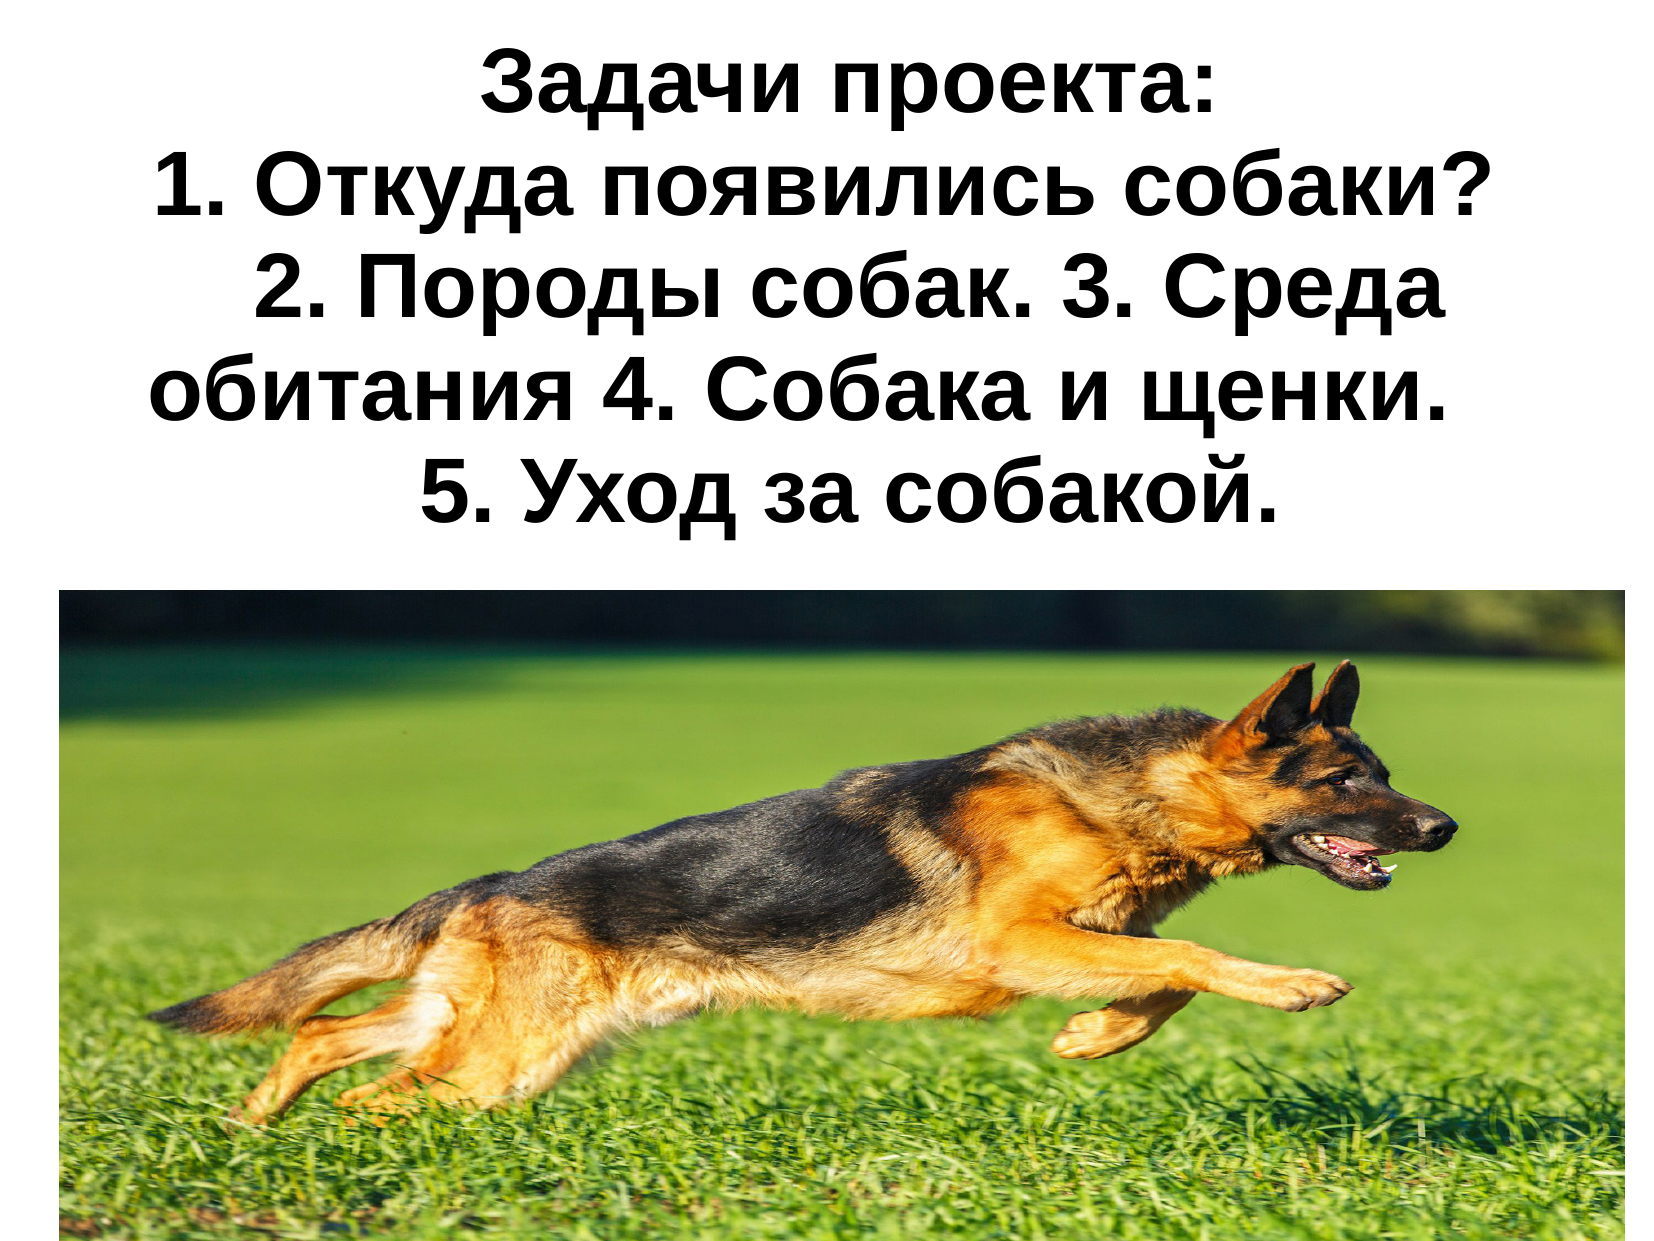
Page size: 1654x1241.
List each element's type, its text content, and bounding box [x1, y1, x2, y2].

picture [59, 590, 1625, 1241]
title Задачи проекта: 1. Откуда появились собаки? 2. Породы собак. 3. Среда обитания 4. Собака и щенки. 5. Уход за собакой. [106, 29, 1595, 590]
